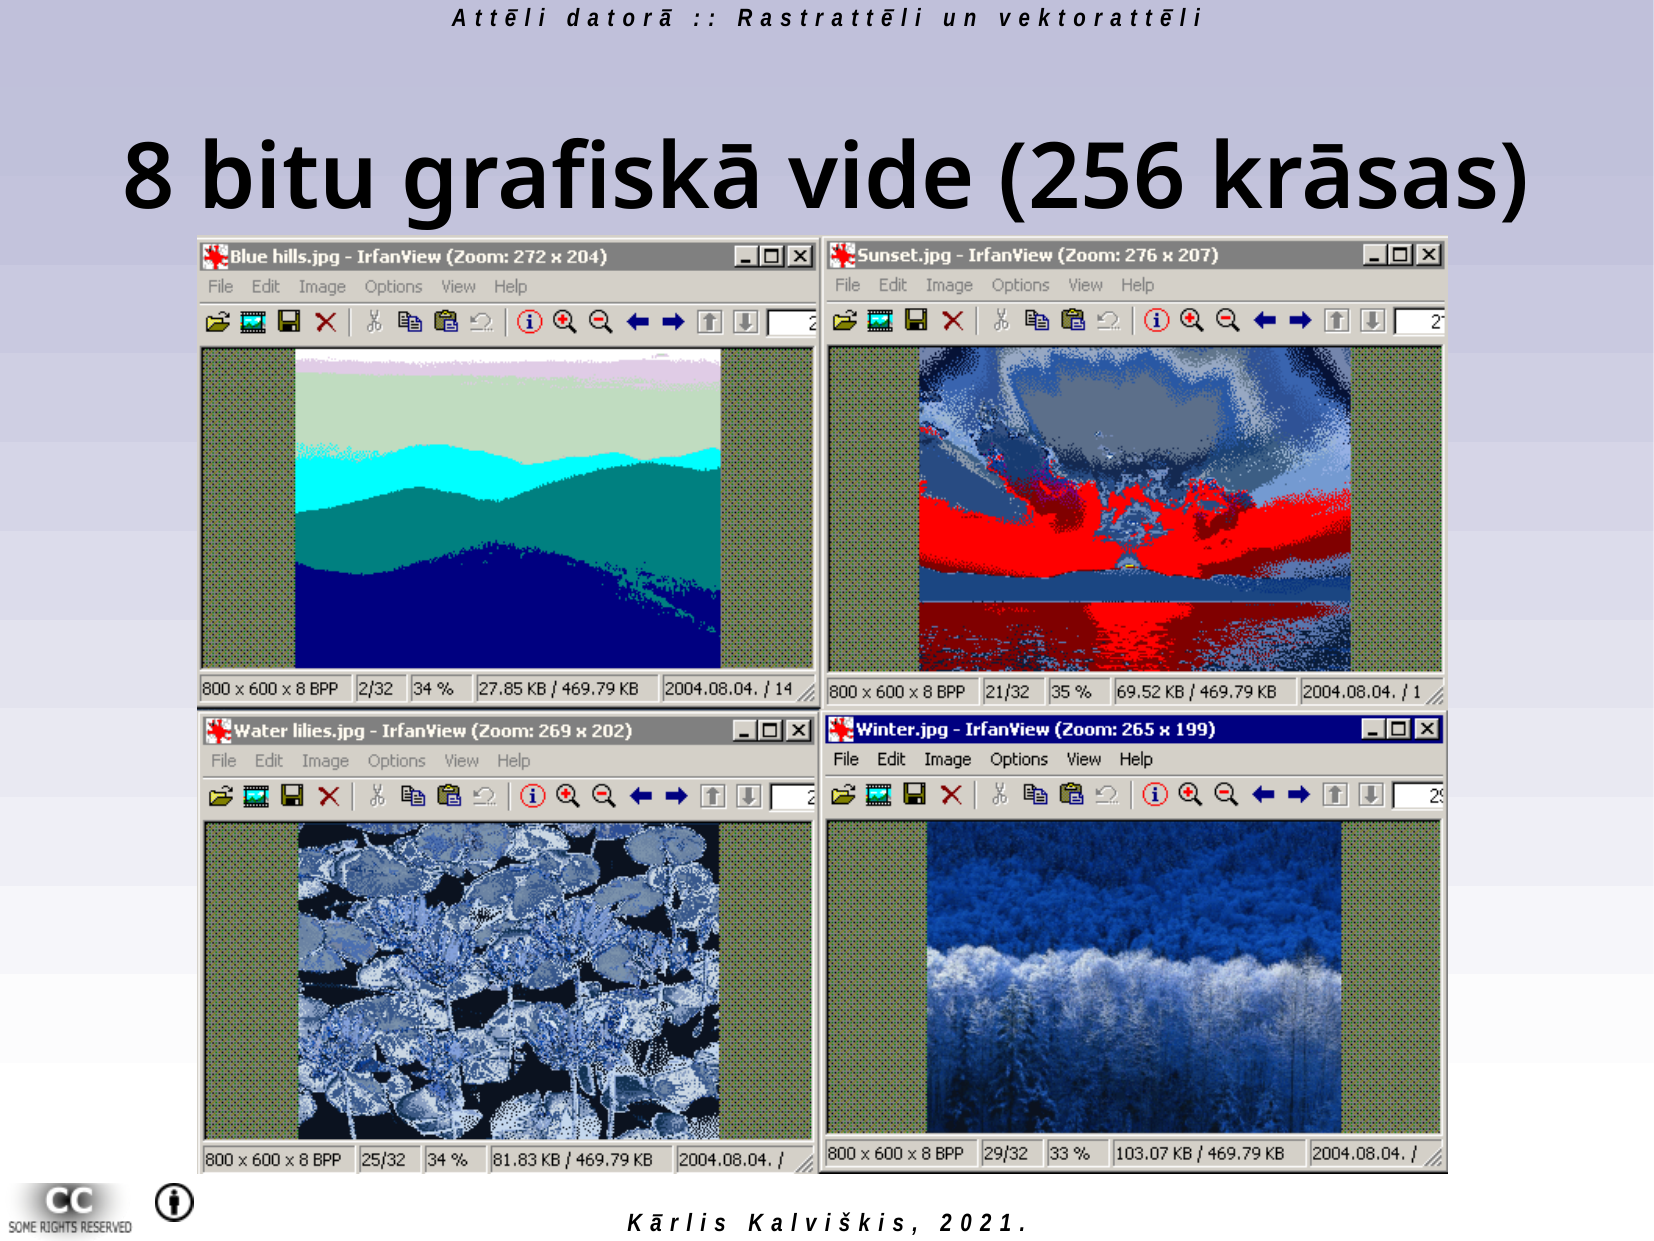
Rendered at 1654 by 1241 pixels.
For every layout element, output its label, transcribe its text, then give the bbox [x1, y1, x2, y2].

picture [0, 0, 1654, 1241]
title 8 bitu grafiskā vide (256 krāsas) [29, 49, 1625, 296]
